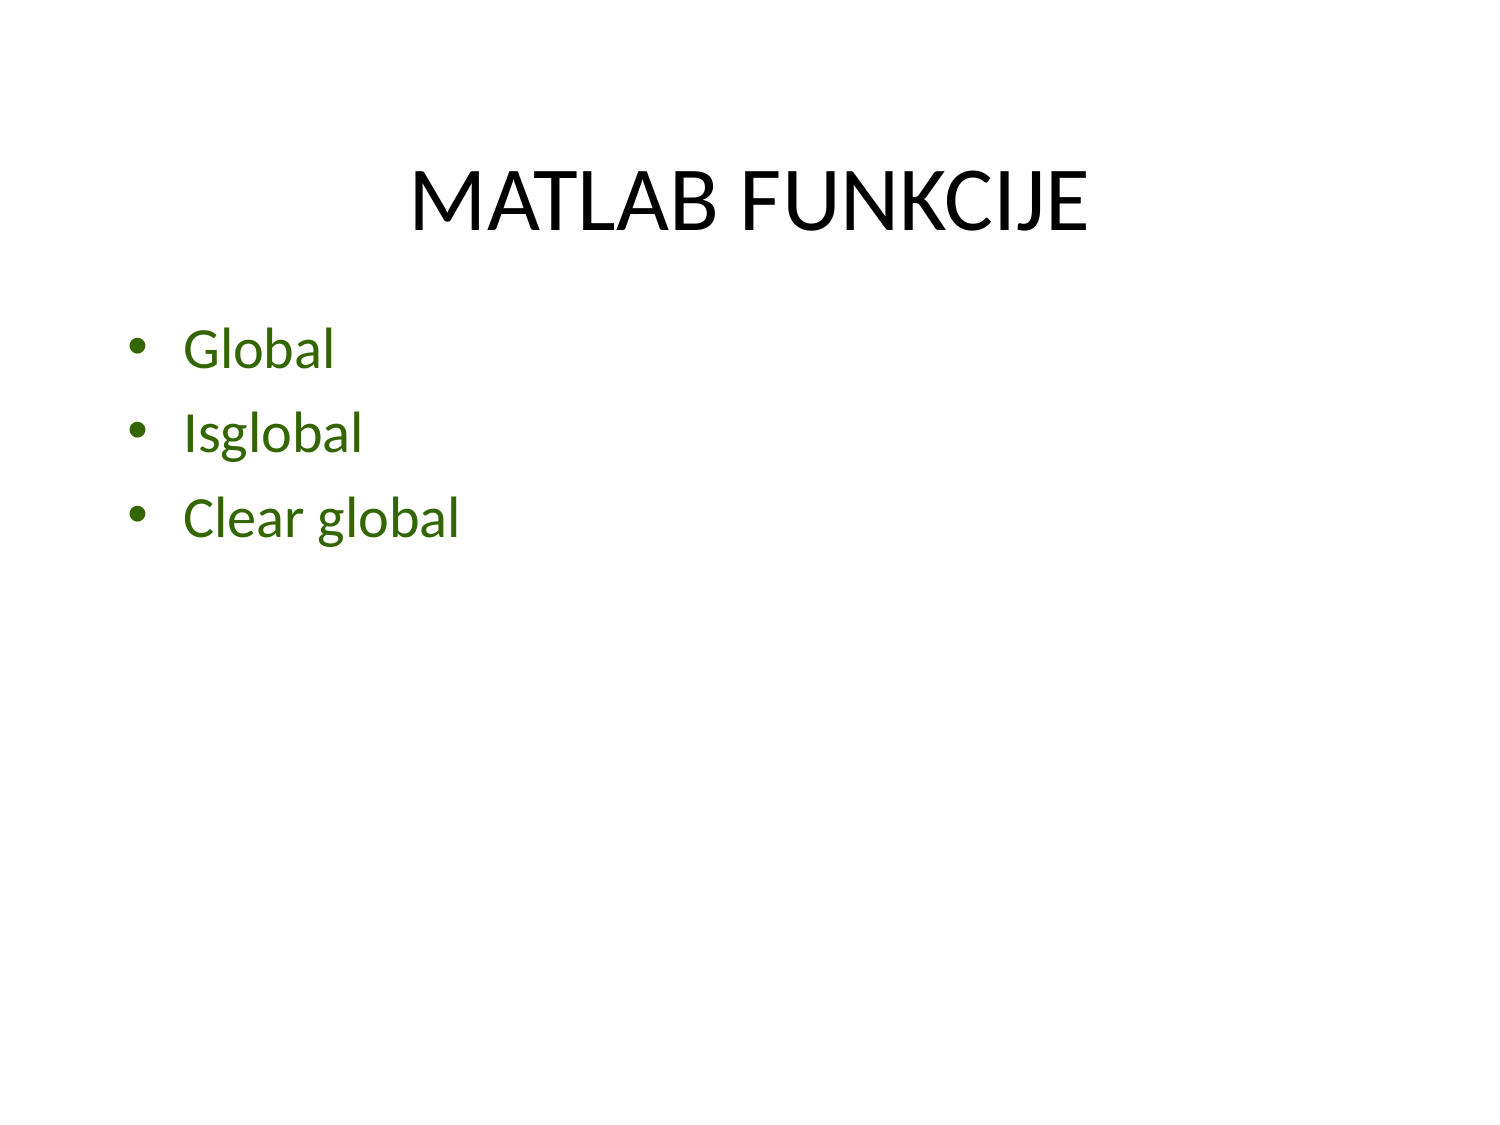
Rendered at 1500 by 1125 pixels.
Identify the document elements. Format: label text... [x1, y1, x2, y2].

list Global Isglobal Clear global [112, 302, 1329, 978]
title MATLAB FUNKCIJE [112, 99, 1388, 288]
